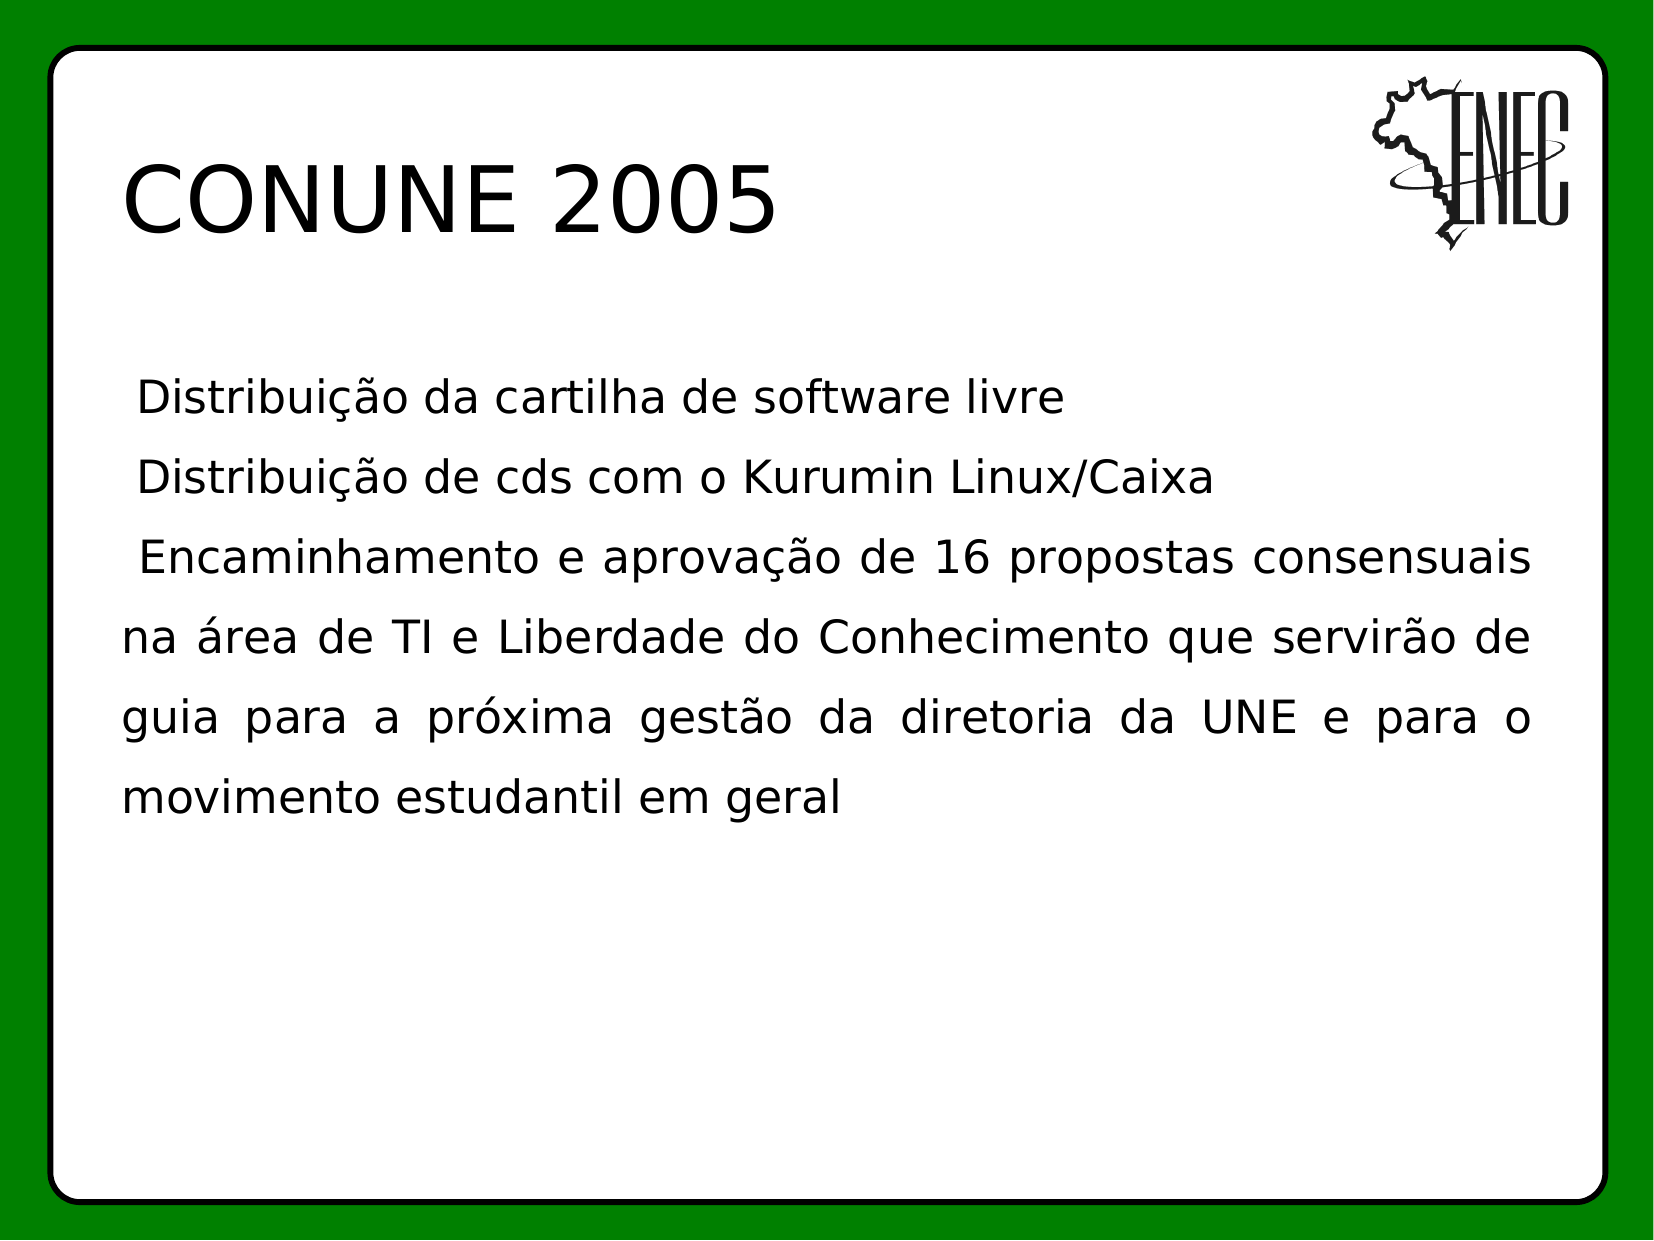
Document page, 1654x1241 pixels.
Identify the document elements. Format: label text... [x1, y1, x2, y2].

title CONUNE 2005 [121, 93, 1534, 308]
picture [1367, 71, 1574, 273]
list Distribuição da cartilha de software livre Distribuição de cds com o Kurumin Linux/Caixa Encaminhamento e aprovação de 16 propostas consensuais na área de TI e Liberdade do Conhecimento que servirão de guia para a próxima gestão da diretoria da UNE e para o movimento estudantil em geral [121, 344, 1534, 1127]
